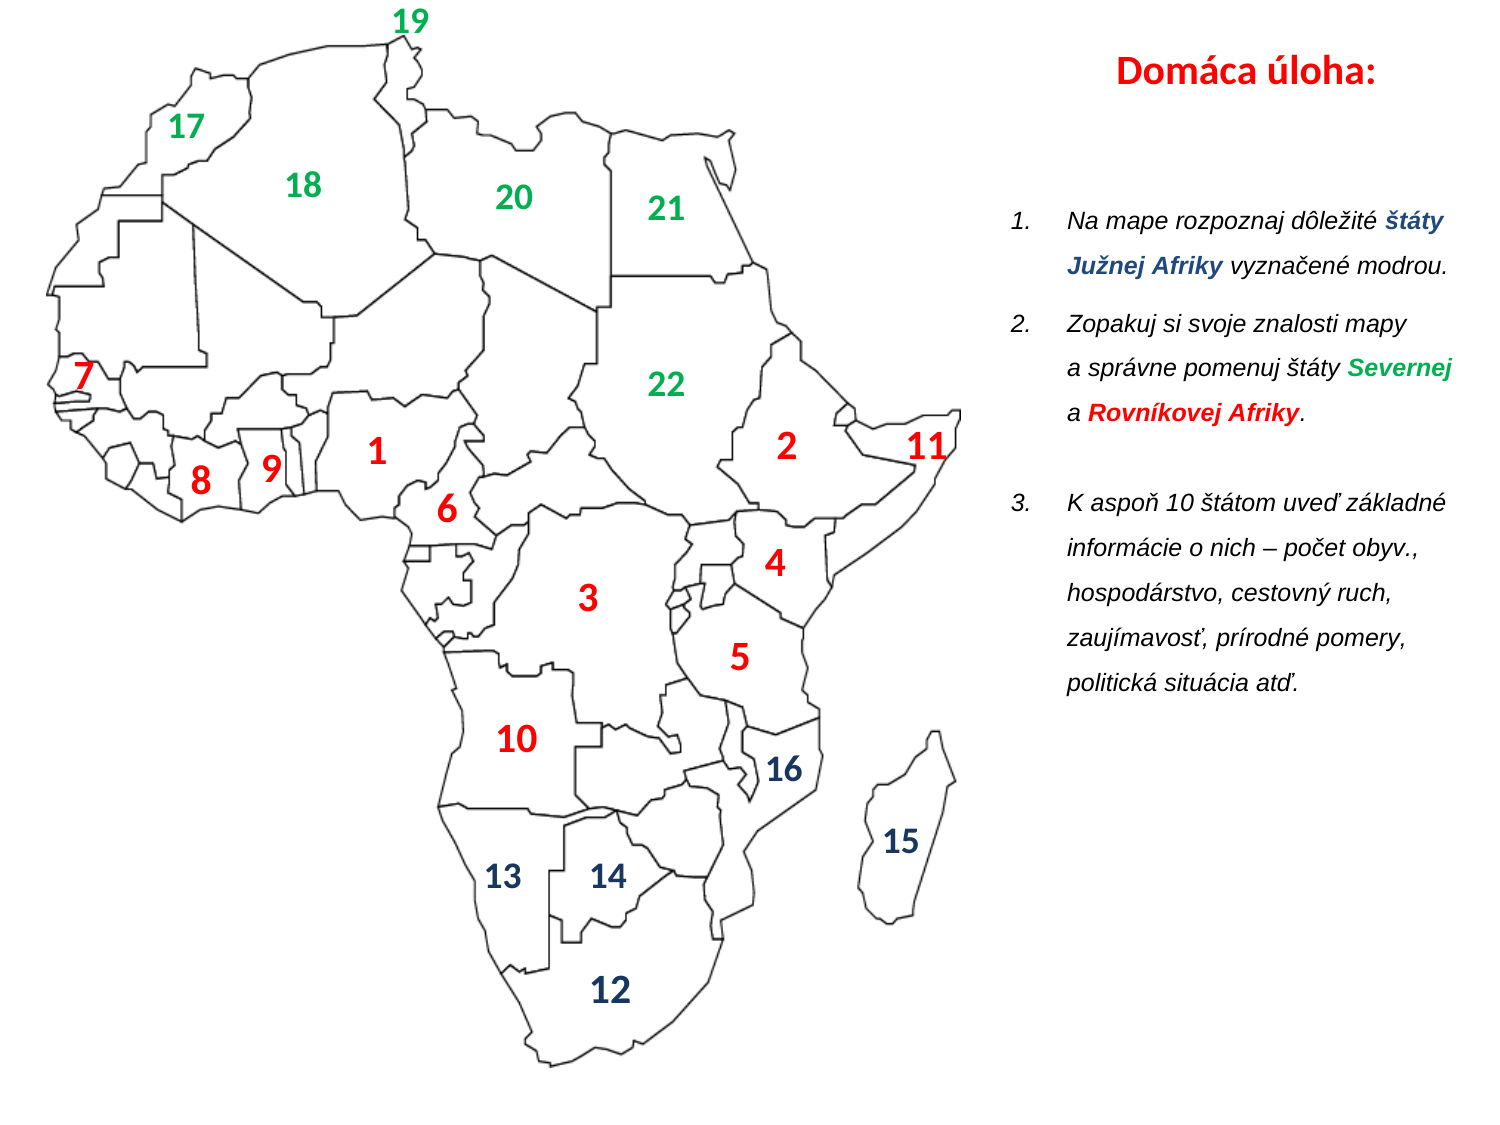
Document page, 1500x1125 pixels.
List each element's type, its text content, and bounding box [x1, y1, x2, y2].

text_box 20 [480, 163, 549, 225]
text_box Domáca úloha: [1101, 35, 1407, 101]
text_box Na mape rozpoznaj dôležité štáty Južnej Afriky vyznačené modrou. Zopakuj si svoje znalosti mapy a správne pomenuj štáty Severnej a Rovníkovej Afriky. K aspoň 10 štátom uveď základné informácie o nich – počet obyv., hospodárstvo, cestovný ruch, zaujímavosť, prírodné pomery, politická situácia atď. [996, 182, 1500, 704]
text_box 9 [246, 433, 317, 500]
picture [46, 35, 961, 1068]
text_box 12 [574, 953, 669, 1020]
text_box 19 [376, 0, 445, 49]
text_box 7 [58, 339, 129, 406]
text_box 6 [421, 473, 493, 539]
text_box 8 [175, 445, 247, 511]
text_box 5 [714, 621, 786, 687]
text_box 17 [152, 93, 220, 155]
text_box 18 [269, 152, 350, 213]
text_box 14 [574, 843, 642, 905]
text_box 21 [632, 175, 701, 237]
text_box 22 [632, 351, 701, 412]
text_box 13 [468, 843, 537, 905]
text_box 1 [351, 414, 422, 481]
text_box 16 [749, 736, 818, 797]
text_box 4 [749, 527, 821, 593]
text_box 2 [761, 410, 833, 476]
text_box 15 [867, 808, 935, 869]
text_box 3 [562, 562, 633, 628]
text_box 11 [890, 410, 985, 476]
text_box 10 [480, 703, 575, 769]
